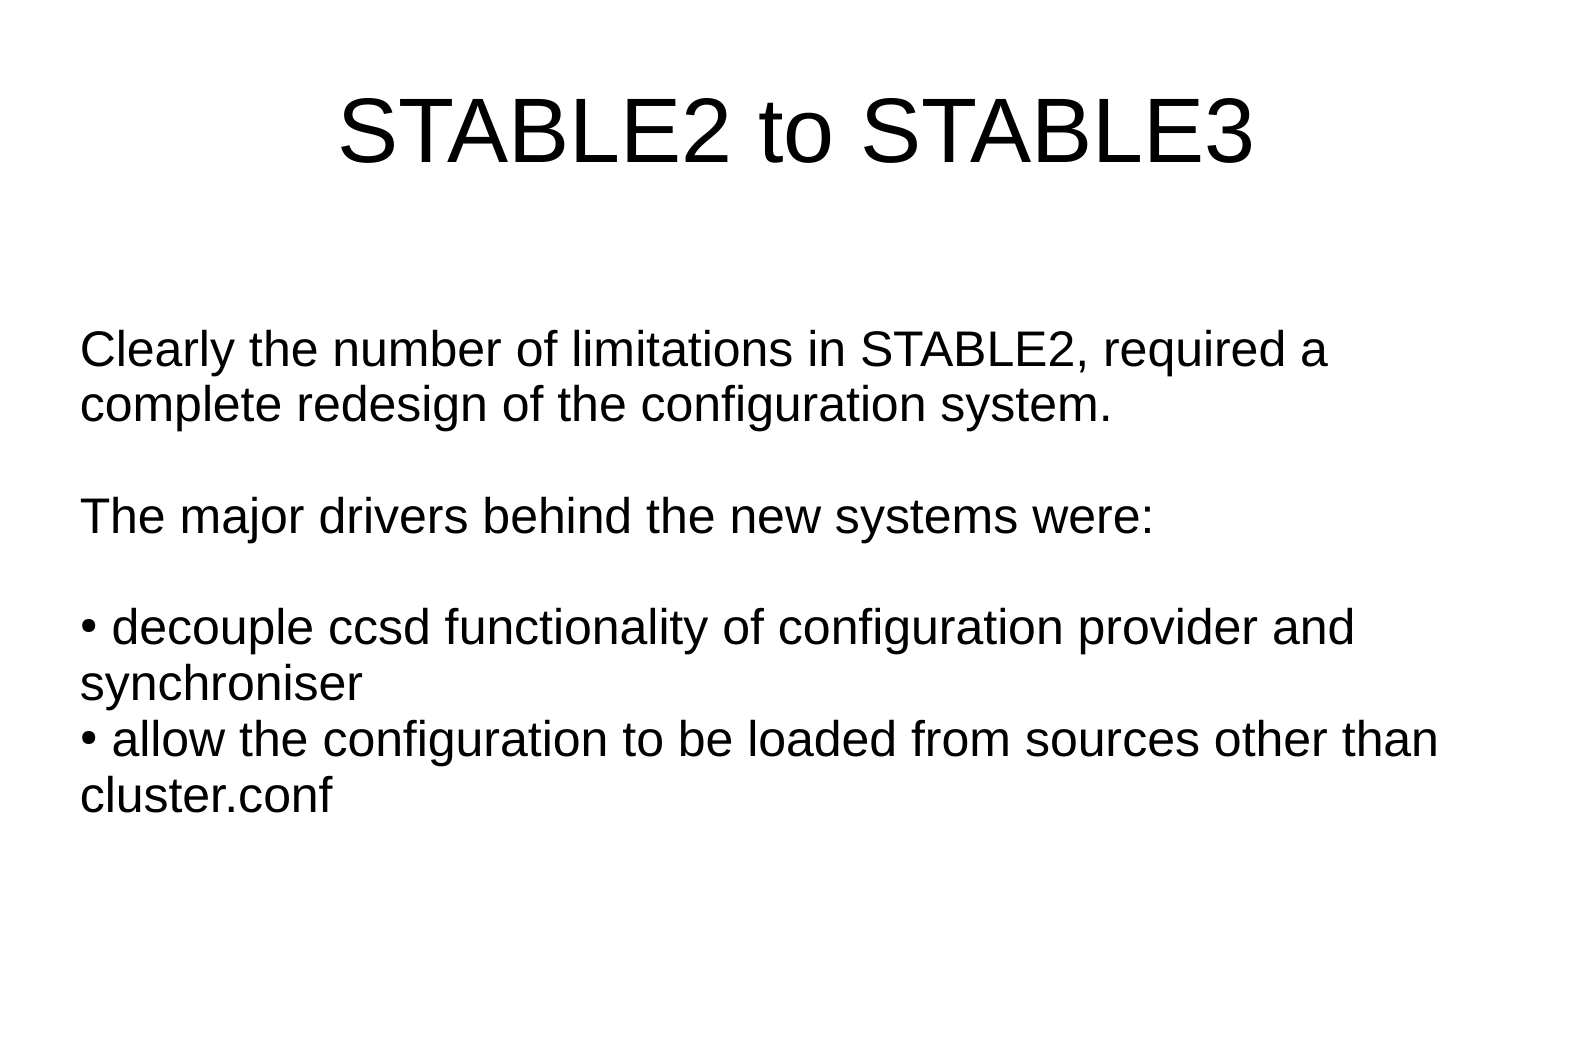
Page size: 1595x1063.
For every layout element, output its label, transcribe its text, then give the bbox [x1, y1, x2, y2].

title STABLE2 to STABLE3 [79, 49, 1515, 213]
subtitle Clearly the number of limitations in STABLE2, required a complete redesign of the configuration system. The major drivers behind the new systems were: decouple ccsd functionality of configuration provider and synchroniser allow the configuration to be loaded from sources other than cluster.conf [79, 256, 1515, 943]
